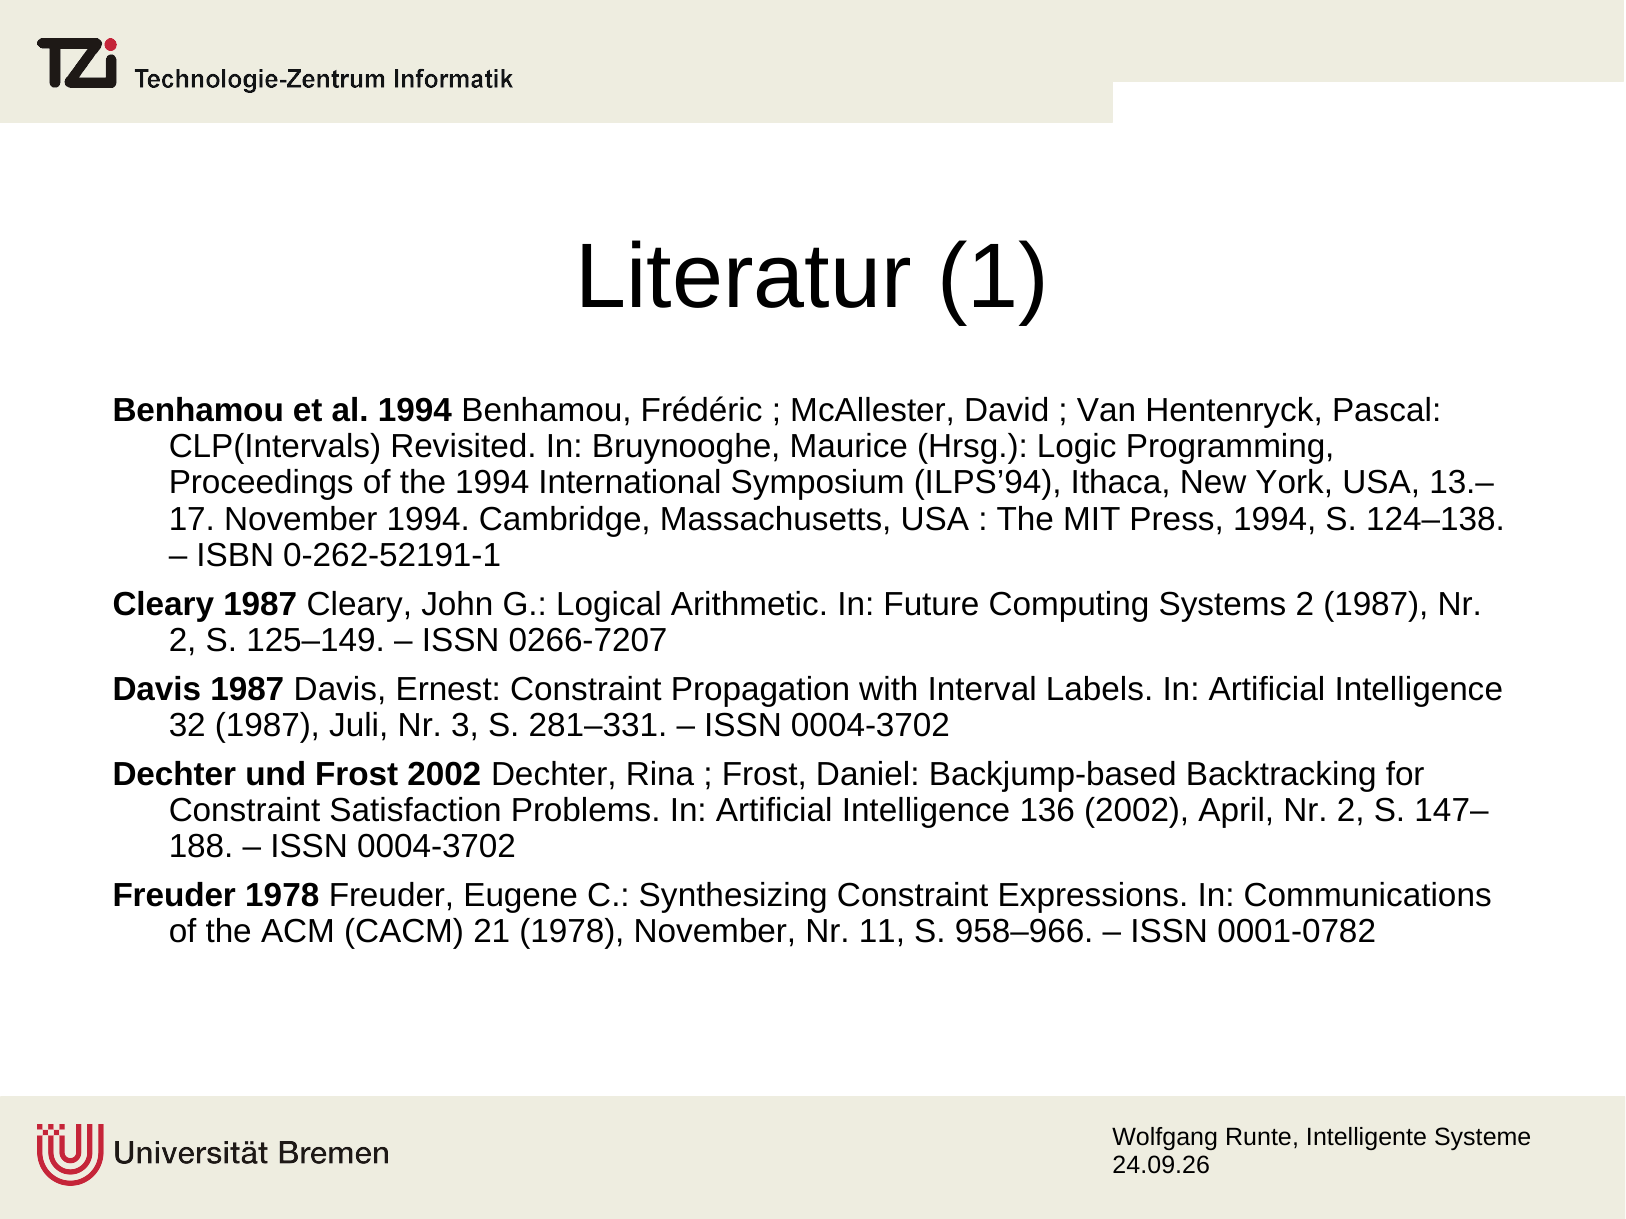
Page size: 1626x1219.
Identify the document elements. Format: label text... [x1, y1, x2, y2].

picture [37, 38, 513, 93]
title Literatur (1) [112, 162, 1513, 392]
list Benhamou et al. 1994 Benhamou, Frédéric ; McAllester, David ; Van Hentenryck, Pascal: CLP(Intervals) Revisited. In: Bruynooghe, Maurice (Hrsg.): Logic Programming, Proceedings of the 1994 International Symposium (ILPS’94), Ithaca, New York, USA, 13.–17. November 1994. Cambridge, Massachusetts, USA : The MIT Press, 1994, S. 124–138. – ISBN 0-262-52191-1 Cleary 1987 Cleary, John G.: Logical Arithmetic. In: Future Computing Systems 2 (1987), Nr. 2, S. 125–149. – ISSN 0266-7207 Davis 1987 Davis, Ernest: Constraint Propagation with Interval Labels. In: Artificial Intelligence 32 (1987), Juli, Nr. 3, S. 281–331. – ISSN 0004-3702 Dechter und Frost 2002 Dechter, Rina ; Frost, Daniel: Backjump-based Backtracking for Constraint Satisfaction Problems. In: Artificial Intelligence 136 (2002), April, Nr. 2, S. 147–188. – ISSN 0004-3702 Freuder 1978 Freuder, Eugene C.: Synthesizing Constraint Expressions. In: Communications of the ACM (CACM) 21 (1978), November, Nr. 11, S. 958–966. – ISSN 0001-0782 [112, 392, 1513, 1070]
picture [37, 1124, 388, 1186]
